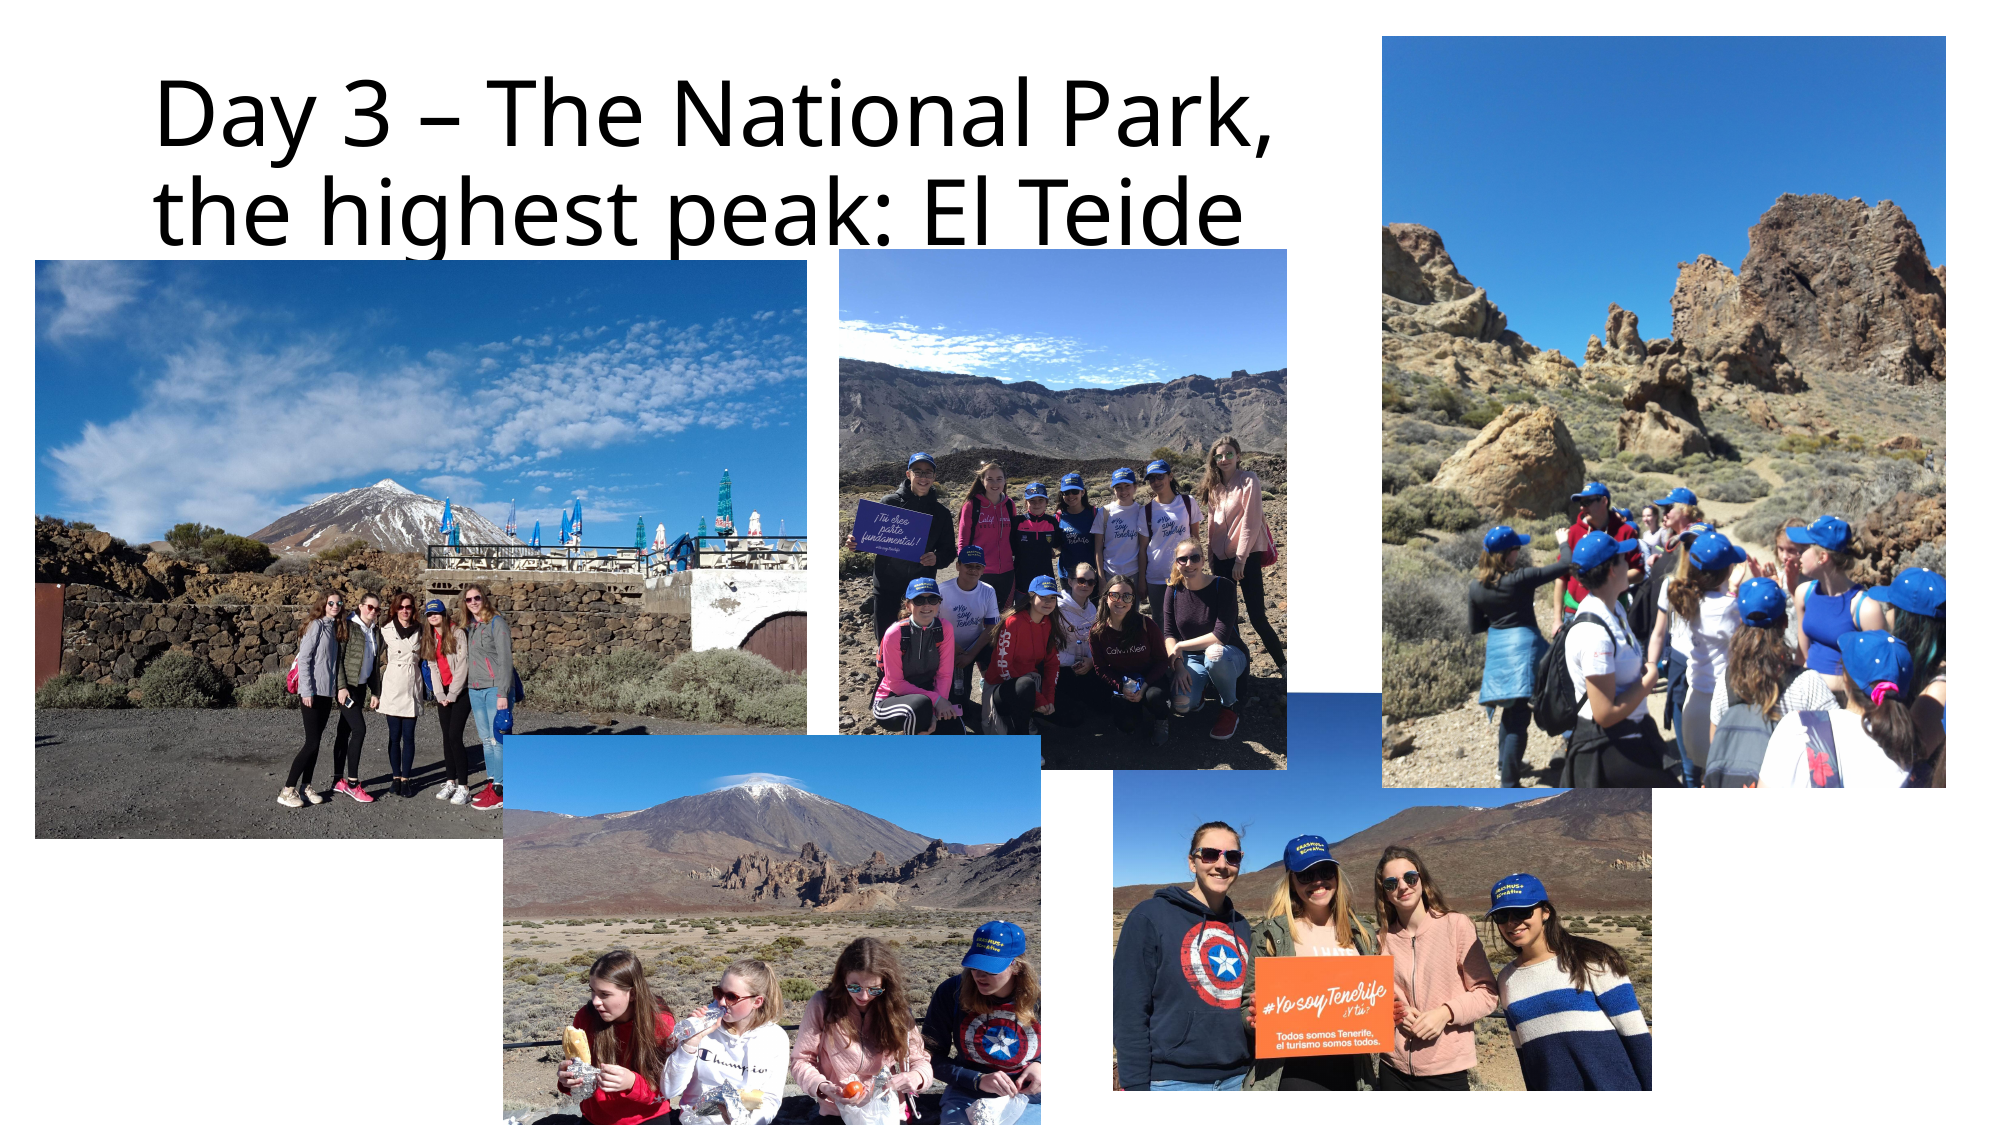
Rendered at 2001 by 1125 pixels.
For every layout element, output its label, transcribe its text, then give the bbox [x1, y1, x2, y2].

title Day 3 – The National Park, the highest peak: El Teide [137, 59, 1382, 278]
picture [35, 36, 1946, 1125]
